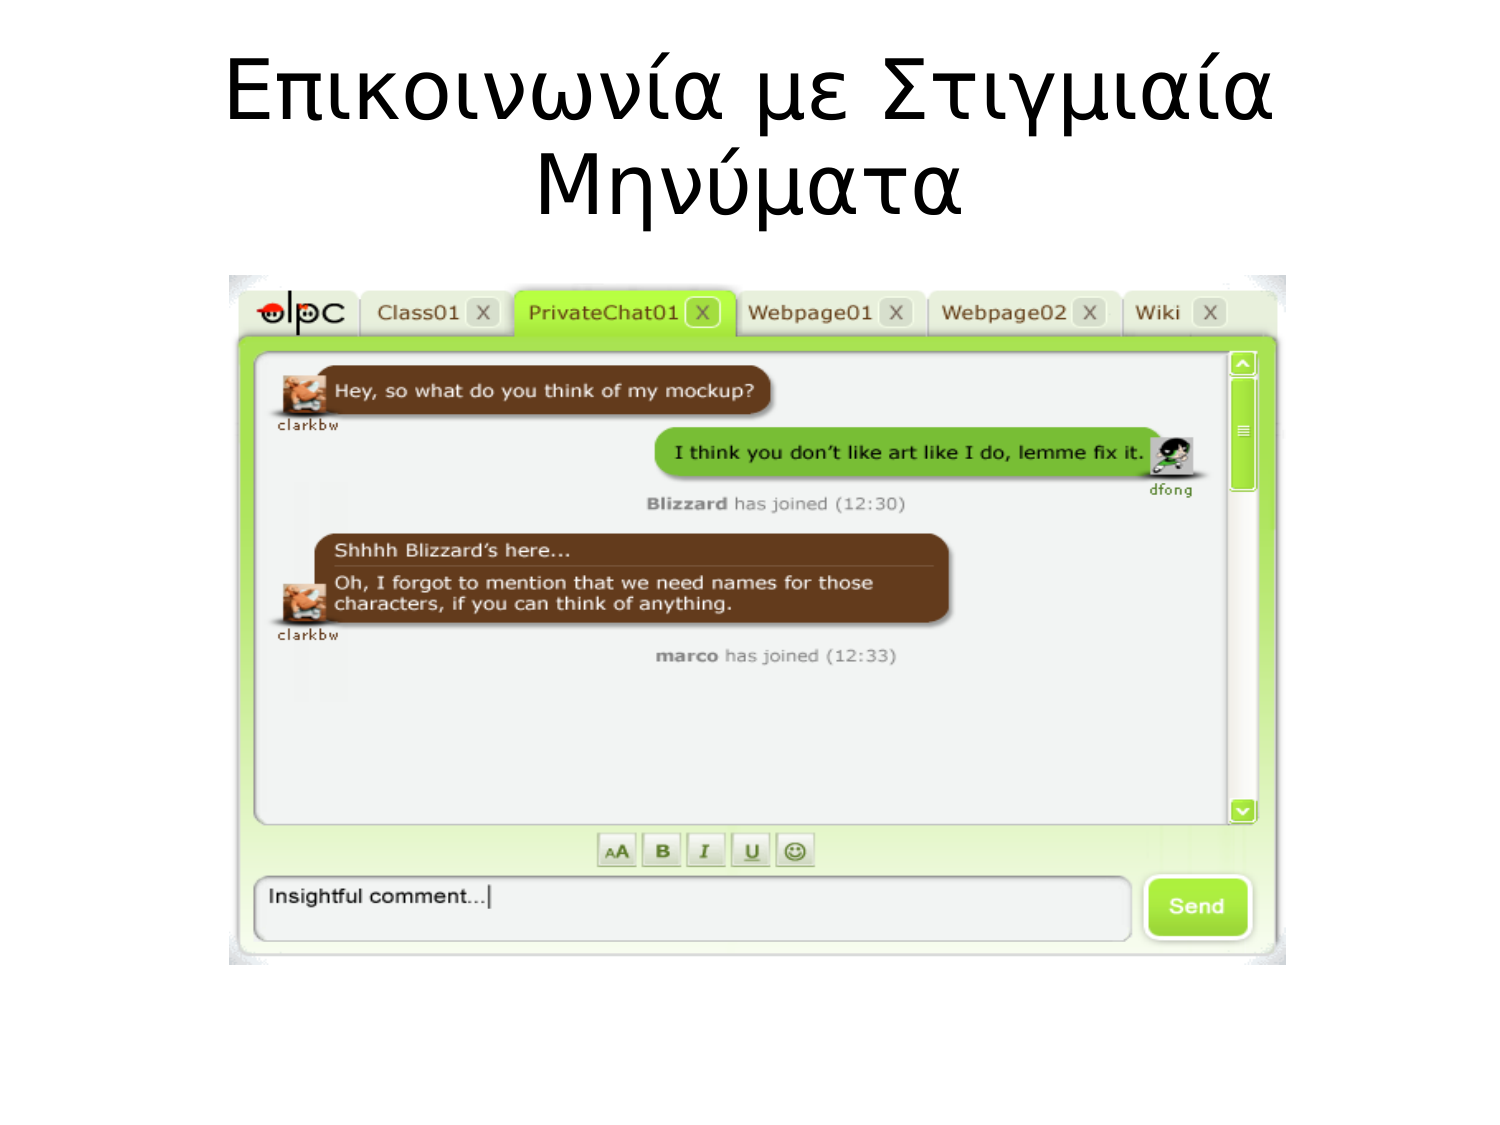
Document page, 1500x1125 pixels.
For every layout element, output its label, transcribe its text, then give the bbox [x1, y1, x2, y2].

picture [229, 275, 1286, 965]
title Επικοινωνία με Στιγμιαία Μηνύματα [75, 41, 1426, 236]
